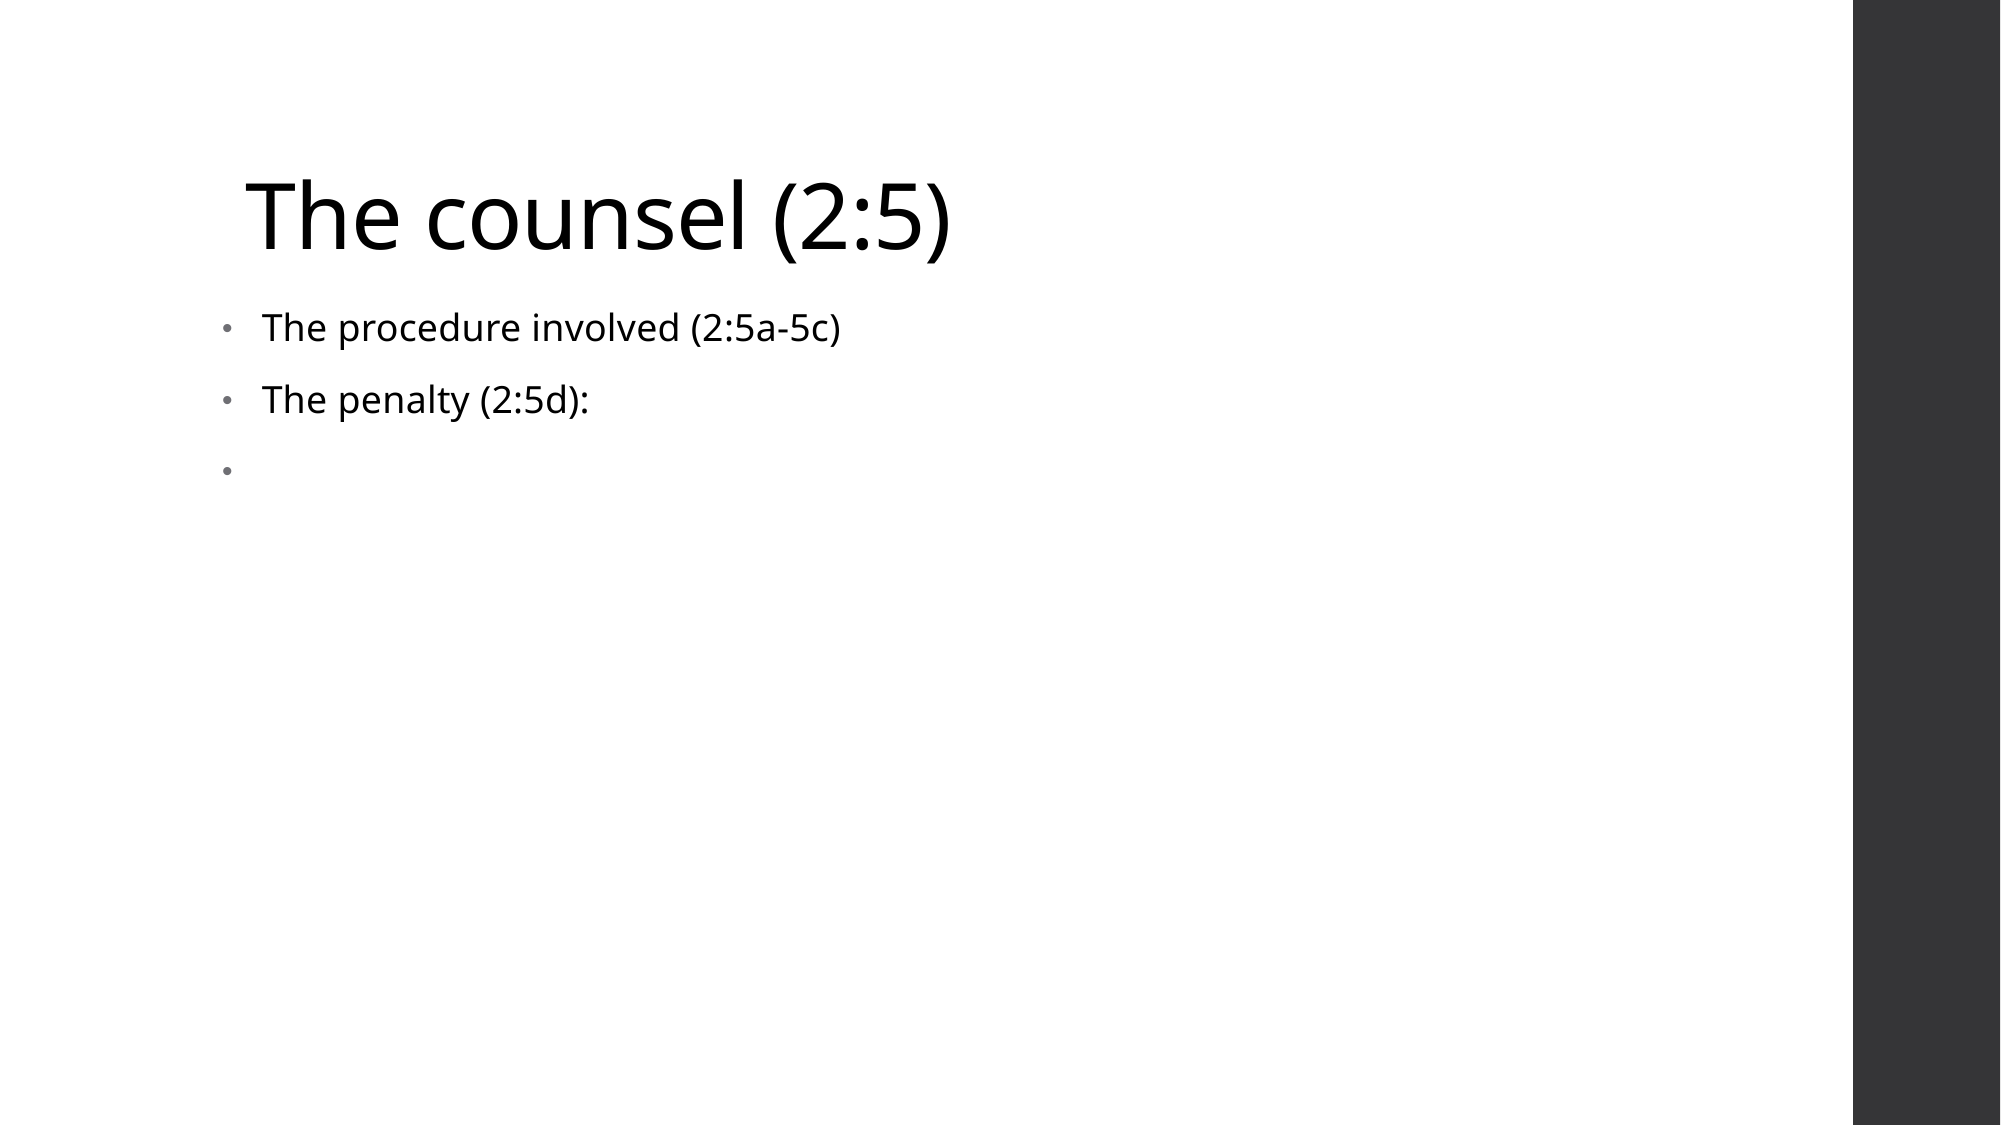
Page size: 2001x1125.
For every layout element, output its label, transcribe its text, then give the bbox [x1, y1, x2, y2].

list The procedure involved (2:5a-5c) The penalty (2:5d): [206, 299, 1617, 1014]
title The counsel (2:5) [206, 60, 1797, 278]
